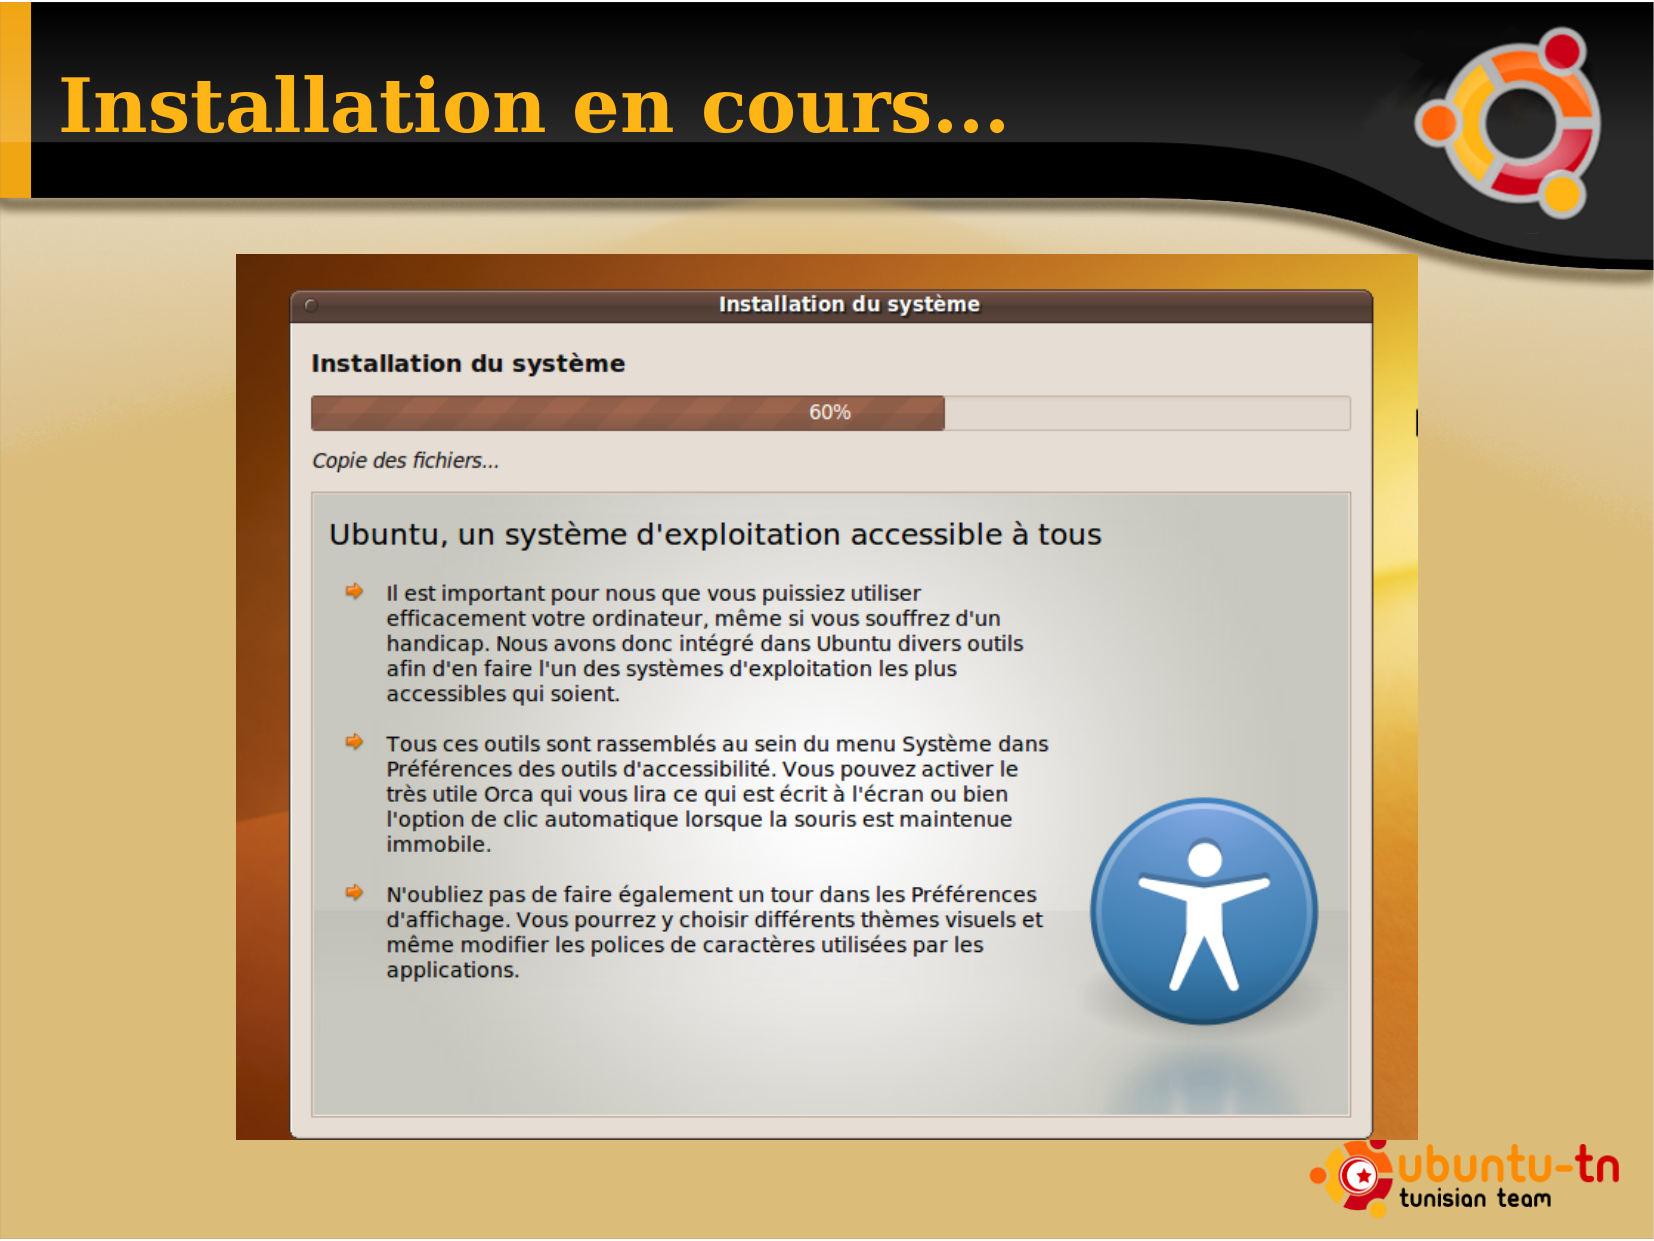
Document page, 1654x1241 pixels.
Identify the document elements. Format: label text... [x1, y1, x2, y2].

title Installation en cours... [59, 9, 1447, 202]
picture [0, 0, 1654, 1241]
